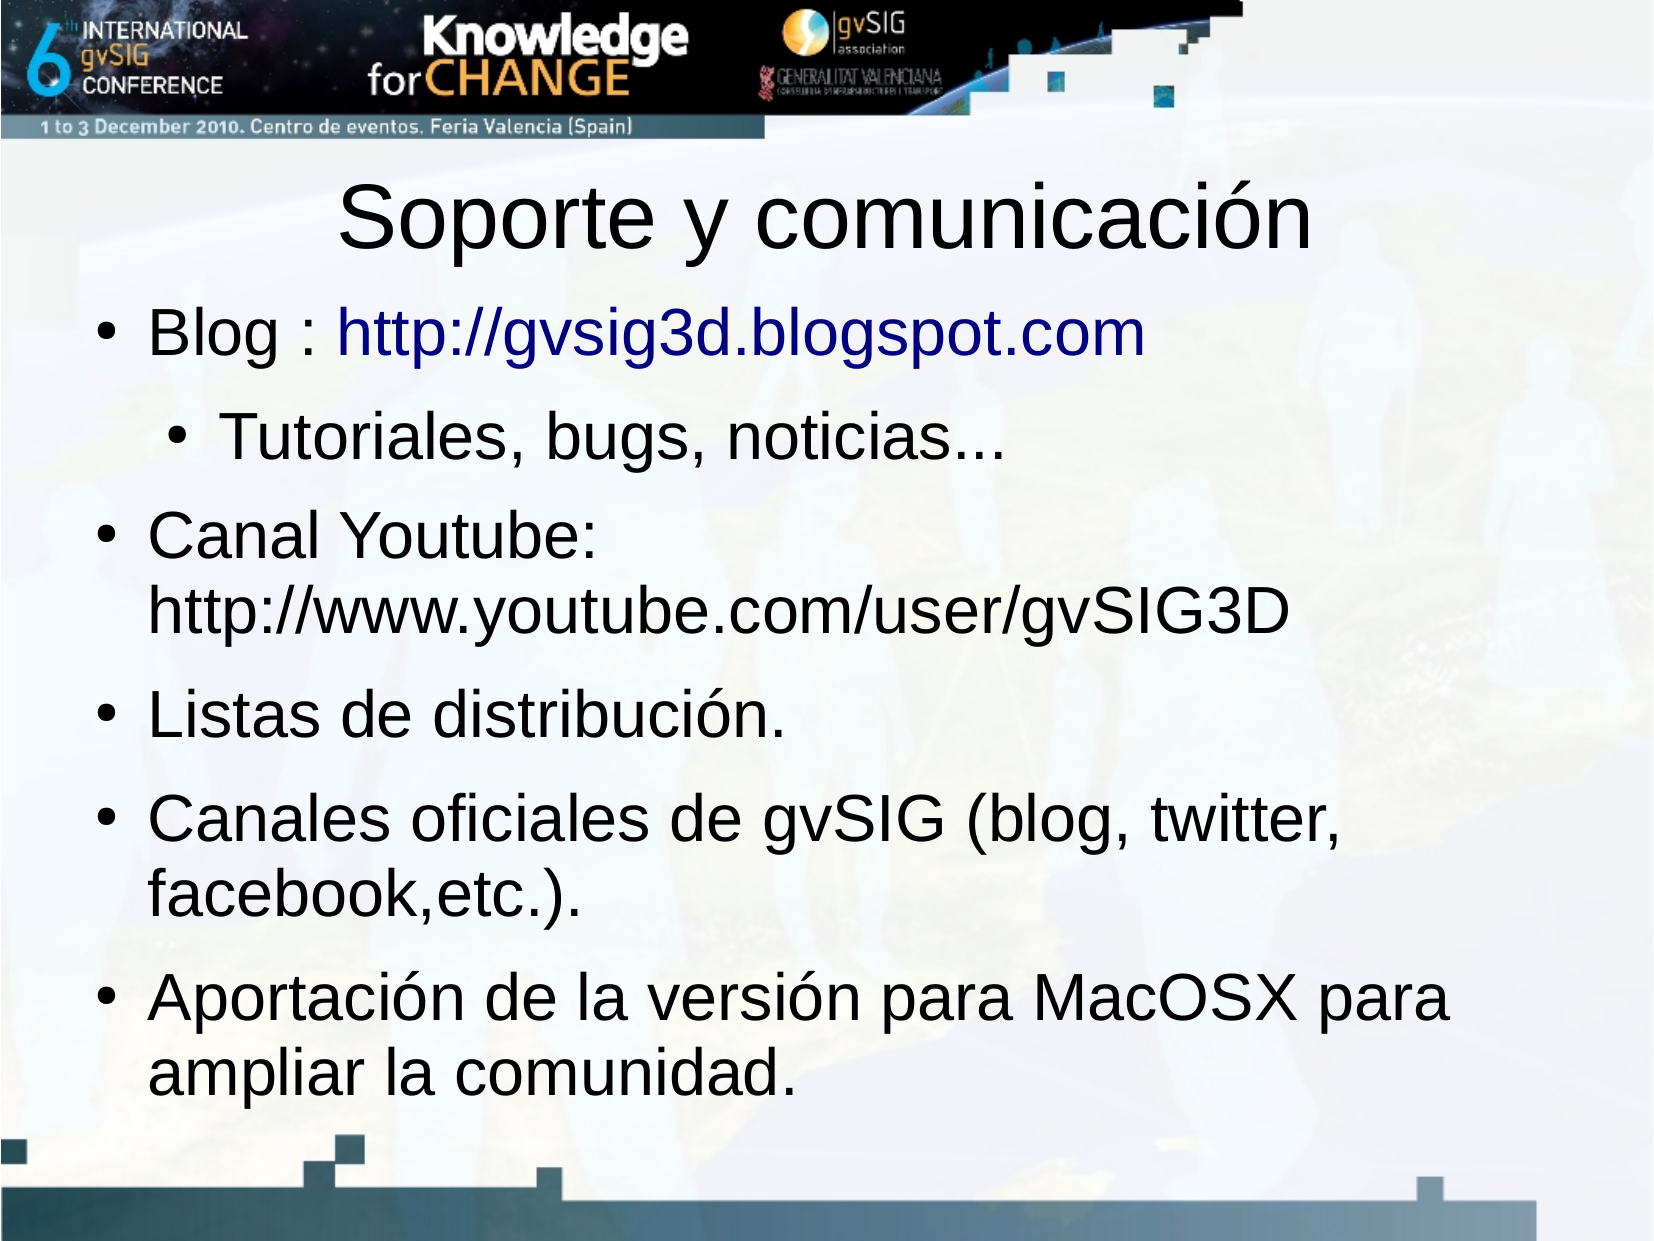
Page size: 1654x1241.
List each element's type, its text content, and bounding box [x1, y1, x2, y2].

title Soporte y comunicación [82, 165, 1571, 269]
picture [1, 0, 1654, 1241]
list Blog : http://gvsig3d.blogspot.com Tutoriales, bugs, noticias... Canal Youtube: http://www.youtube.com/user/gvSIG3D Listas de distribución. Canales oficiales de gvSIG (blog, twitter, facebook,etc.). Aportación de la versión para MacOSX para ampliar la comunidad. [76, 295, 1565, 1114]
